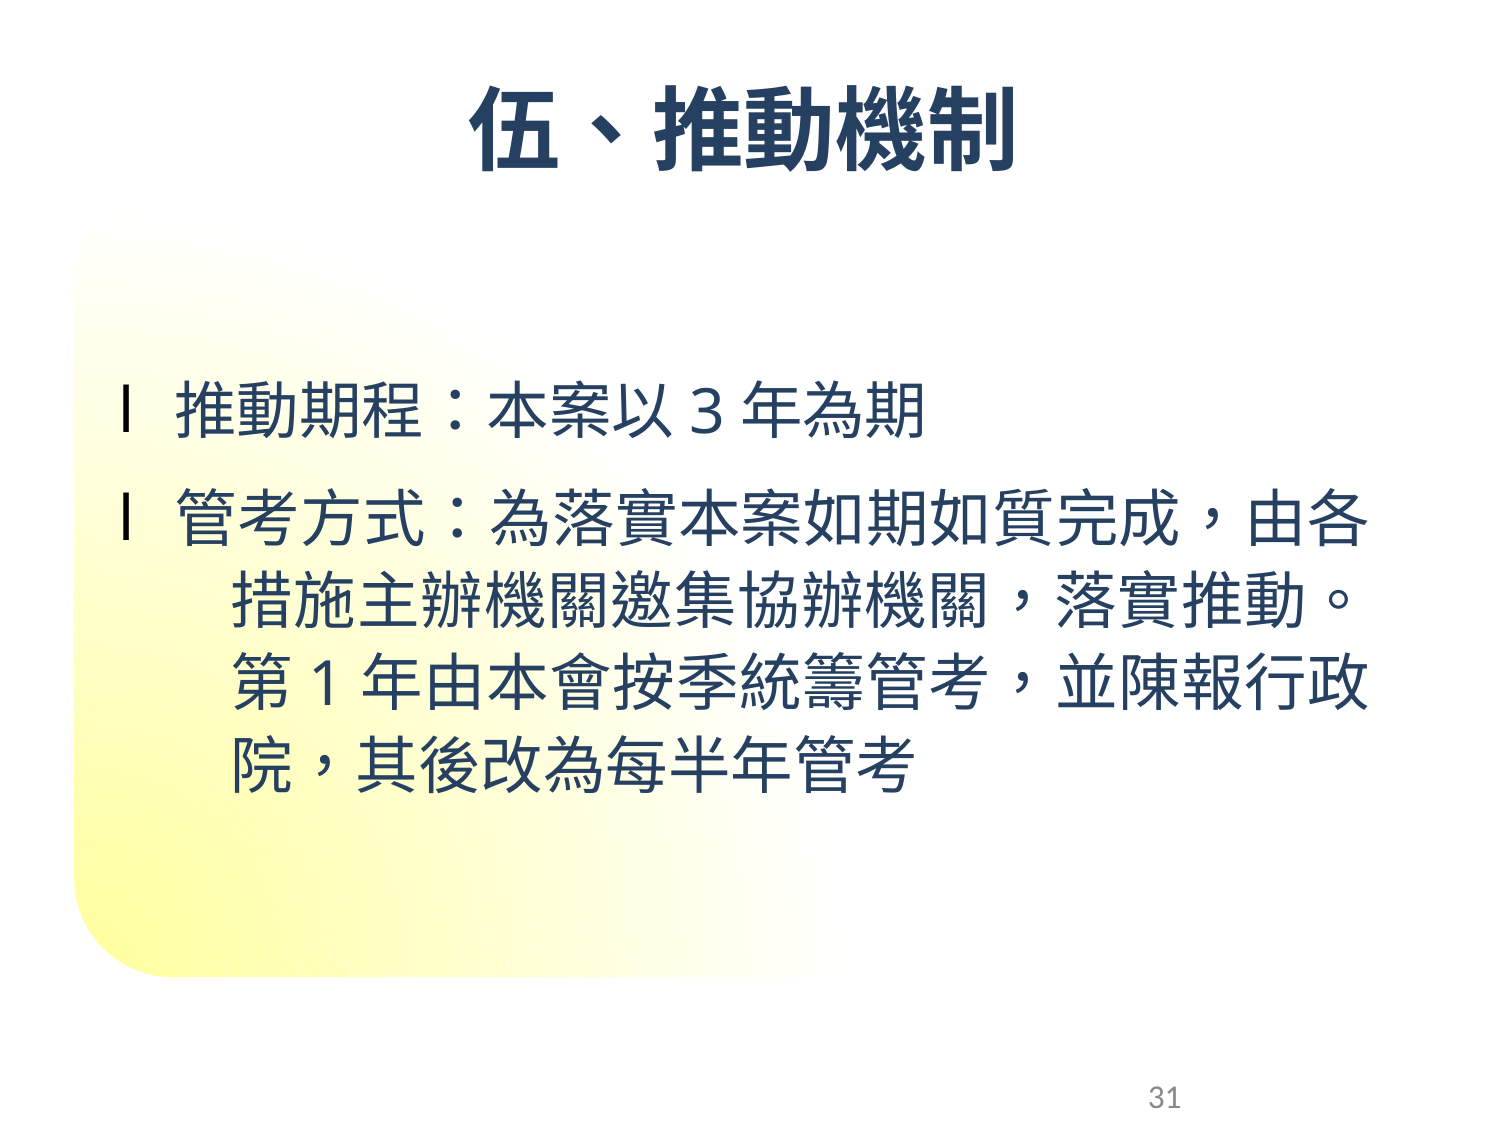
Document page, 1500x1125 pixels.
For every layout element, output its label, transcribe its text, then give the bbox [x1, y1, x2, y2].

title 伍、推動機制 [0, 15, 1497, 240]
text_box 31 [1132, 1065, 1483, 1125]
text_box 推動期程：本案以3年為期 管考方式：為落實本案如期如質完成，由各措施主辦機關邀集協辦機關，落實推動。第1年由本會按季統籌管考，並陳報行政院，其後改為每半年管考 [74, 240, 1415, 978]
